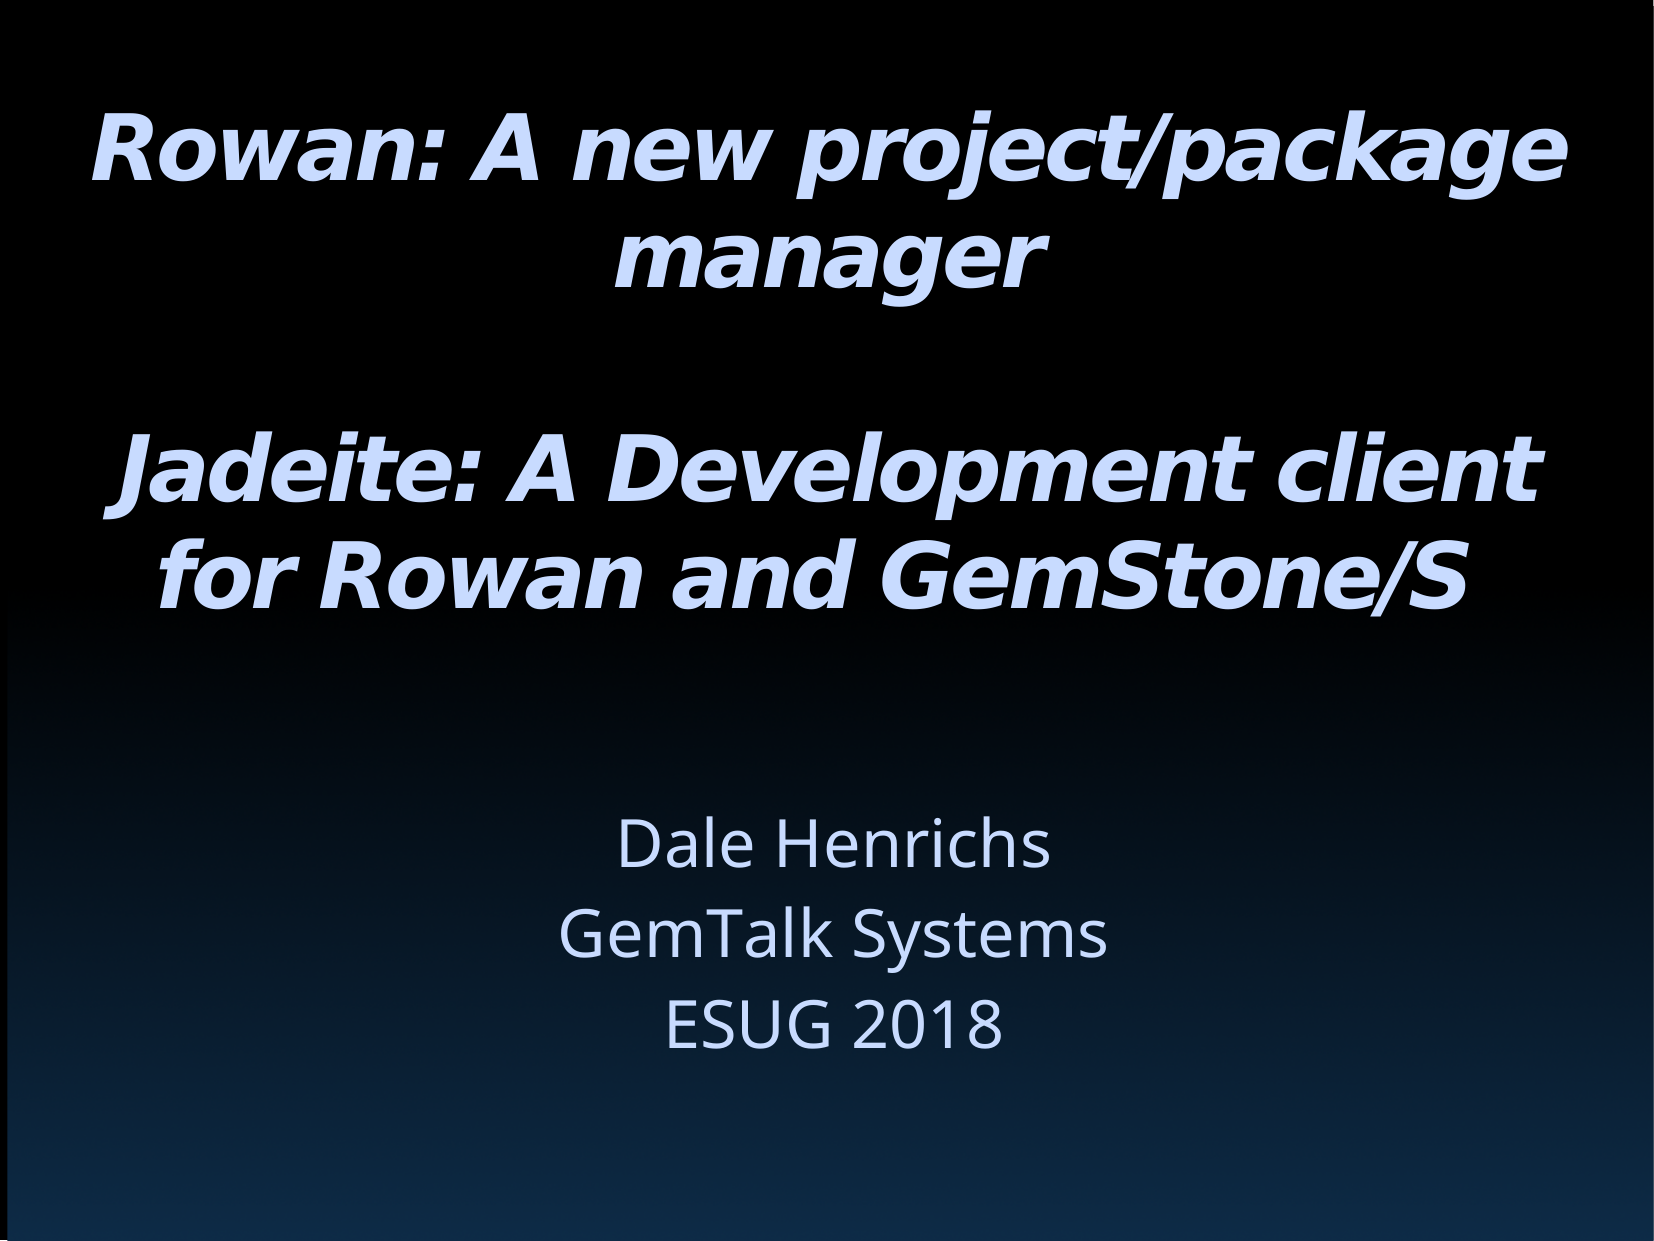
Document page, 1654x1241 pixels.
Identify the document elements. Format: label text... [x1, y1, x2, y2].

title Rowan: A new project/package manager Jadeite: A Development client for Rowan and GemStone/S [82, 94, 1576, 631]
subtitle Dale Henrichs GemTalk Systems ESUG 2018 [90, 690, 1579, 1174]
picture [7, 6, 1654, 1241]
